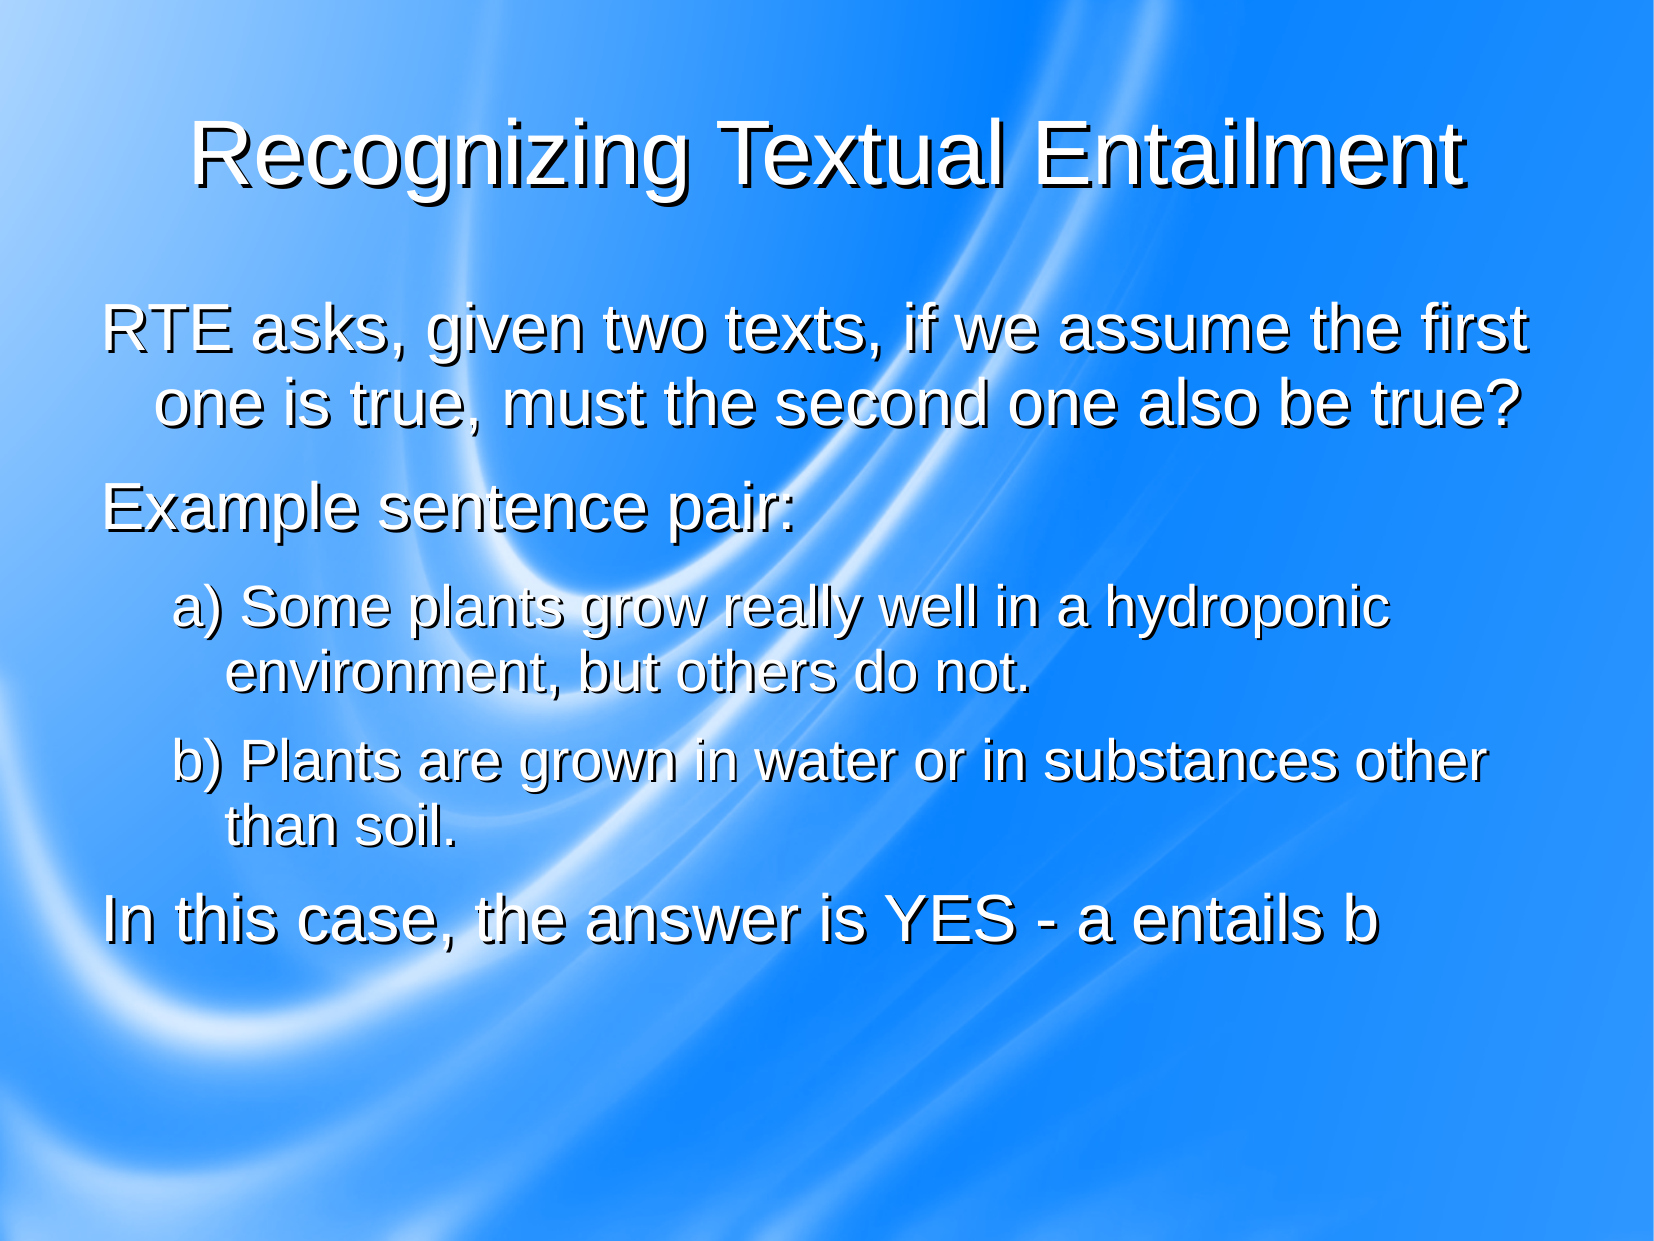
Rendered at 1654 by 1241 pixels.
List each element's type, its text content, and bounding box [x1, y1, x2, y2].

title Recognizing Textual Entailment [82, 56, 1571, 250]
list RTE asks, given two texts, if we assume the first one is true, must the second one also be true? Example sentence pair: a) Some plants grow really well in a hydroponic environment, but others do not. b) Plants are grown in water or in substances other than soil. In this case, the answer is YES - a entails b [82, 290, 1571, 1094]
picture [0, 0, 1654, 1241]
